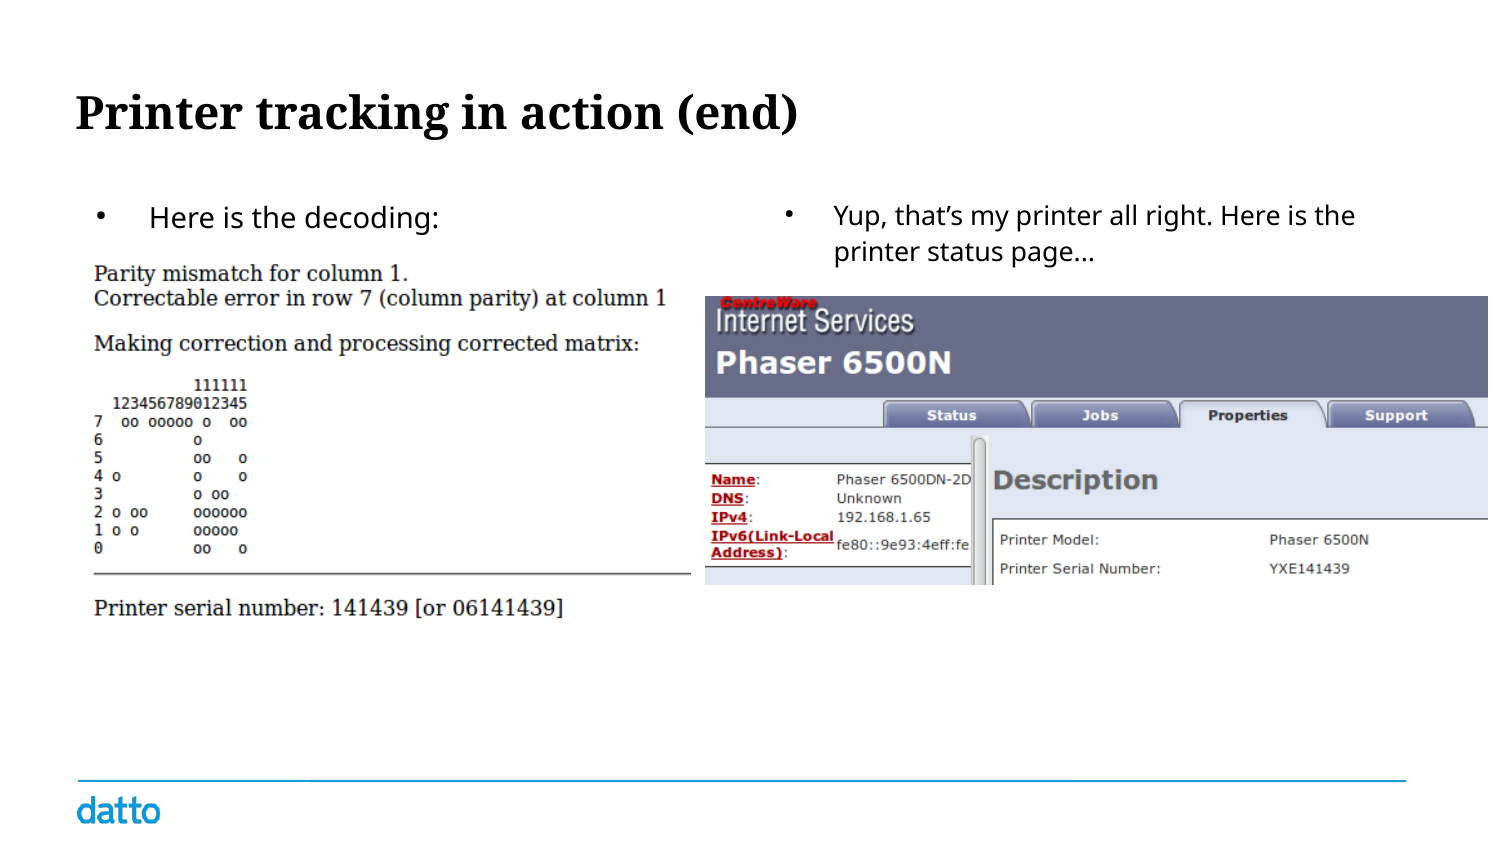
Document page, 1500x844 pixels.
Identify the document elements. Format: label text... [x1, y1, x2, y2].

picture [136, 796, 160, 824]
picture [77, 796, 91, 808]
picture [95, 796, 133, 824]
list Here is the decoding: [78, 197, 706, 241]
picture [122, 808, 133, 824]
picture [146, 808, 156, 819]
picture [82, 808, 91, 819]
picture [705, 296, 1488, 585]
title Printer tracking in action (end) [75, 51, 1404, 172]
picture [90, 254, 691, 635]
list Yup, that’s my printer all right. Here is the printer status page... [768, 197, 1441, 271]
